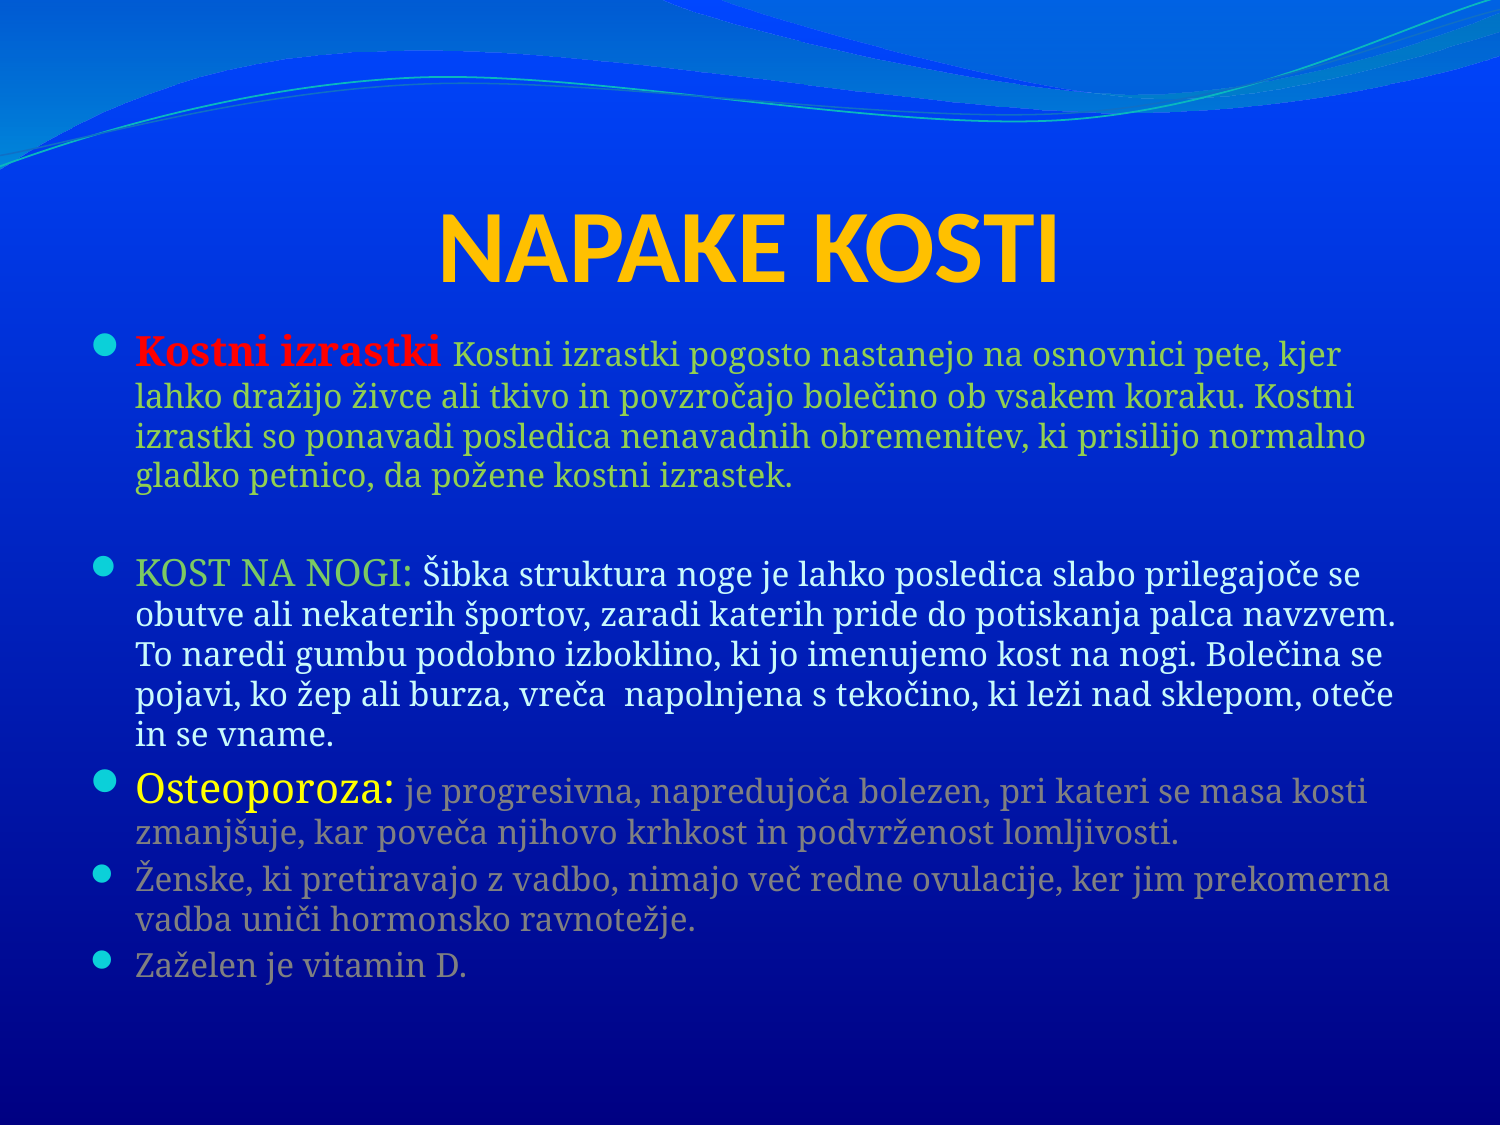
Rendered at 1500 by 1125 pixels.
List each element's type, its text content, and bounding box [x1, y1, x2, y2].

title NAPAKE KOSTI [75, 115, 1425, 304]
list Kostni izrastki Kostni izrastki pogosto nastanejo na osnovnici pete, kjer lahko dražijo živce ali tkivo in povzročajo bolečino ob vsakem koraku. Kostni izrastki so ponavadi posledica nenavadnih obremenitev, ki prisilijo normalno gladko petnico, da požene kostni izrastek. KOST NA NOGI: Šibka struktura noge je lahko posledica slabo prilegajoče se obutve ali nekaterih športov, zaradi katerih pride do potiskanja palca navzvem. To naredi gumbu podobno izboklino, ki jo imenujemo kost na nogi. Bolečina se pojavi, ko žep ali burza, vreča napolnjena s tekočino, ki leži nad sklepom, oteče in se vname. Osteoporoza: je progresivna, napredujoča bolezen, pri kateri se masa kosti zmanjšuje, kar poveča njihovo krhkost in podvrženost lomljivosti. Ženske, ki pretiravajo z vadbo, nimajo več redne ovulacije, ker jim prekomerna vadba uniči hormonsko ravnotežje. Zaželen je vitamin D. [75, 317, 1425, 1038]
